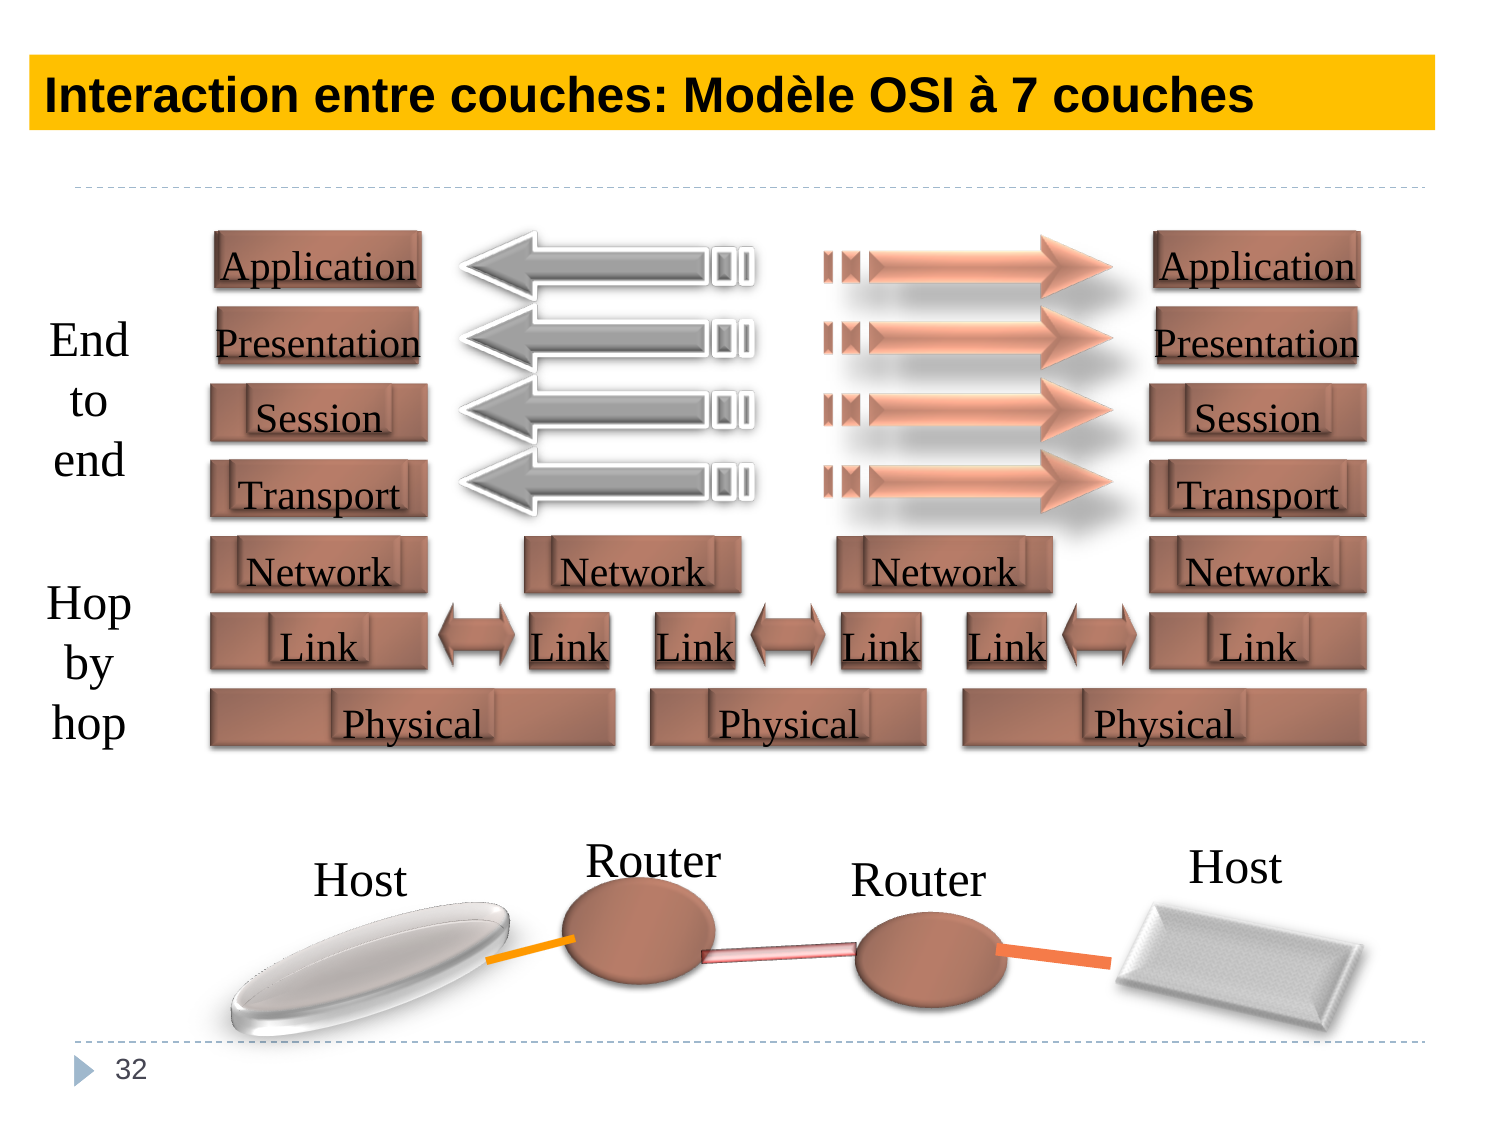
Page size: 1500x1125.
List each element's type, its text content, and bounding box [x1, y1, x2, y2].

text_box Physical [1078, 688, 1250, 755]
picture [1090, 884, 1396, 1063]
text_box End to end [20, 298, 159, 495]
text_box Host [298, 838, 423, 914]
text_box Application [204, 231, 432, 297]
text_box Application [1174, 231, 1371, 297]
text_box Network [856, 576, 1033, 603]
text_box Transport [222, 460, 416, 526]
text_box Session [240, 383, 398, 450]
text_box Host [1173, 826, 1298, 902]
text_box Network [1169, 536, 1347, 603]
text_box Physical [327, 688, 499, 755]
text_box Interaction entre couches: Modèle OSI à 7 couches [29, 54, 1436, 131]
text_box Link [264, 612, 374, 678]
picture [128, 865, 1018, 1109]
picture [200, 222, 437, 291]
text_box Router [835, 838, 1002, 914]
text_box Presentation [200, 307, 437, 374]
text_box Link [826, 612, 936, 678]
text_box Link [641, 612, 740, 678]
text_box Transport [1174, 460, 1355, 526]
text_box Hop by hop [20, 561, 159, 758]
text_box Network [230, 536, 408, 603]
text_box Link [1203, 612, 1313, 678]
text_box Link [514, 612, 624, 678]
text_box Physical [703, 688, 875, 755]
picture [200, 297, 437, 307]
text_box Presentation [1174, 307, 1375, 374]
picture [200, 216, 1376, 757]
text_box Link [952, 612, 1052, 678]
text_box Network [544, 536, 721, 603]
text_box Session [1179, 383, 1337, 450]
text_box <number> [100, 1042, 128, 1103]
text_box Router [570, 820, 737, 896]
